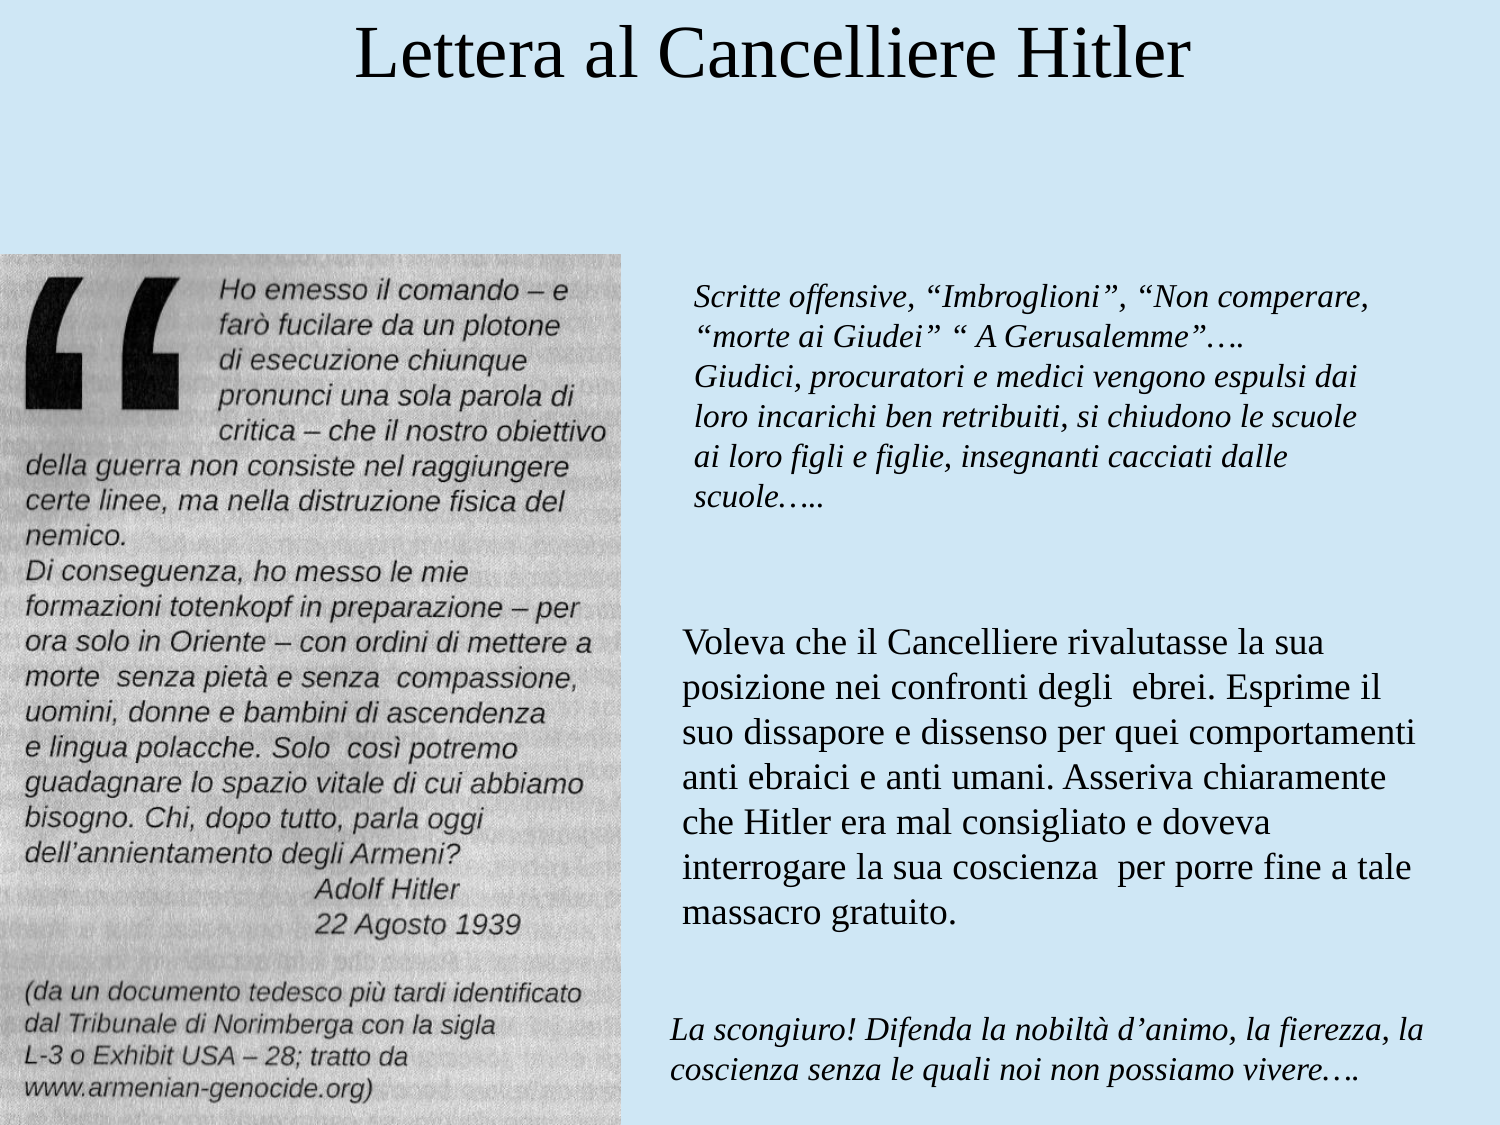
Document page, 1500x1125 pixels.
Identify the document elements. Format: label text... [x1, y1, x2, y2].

text_box Scritte offensive, “Imbroglioni”, “Non comperare, “morte ai Giudei” “ A Gerusalemme”…. Giudici, procuratori e medici vengono espulsi dai loro incarichi ben retribuiti, si chiudono le scuole ai loro figli e figlie, insegnanti cacciati dalle scuole….. [679, 267, 1400, 522]
text_box La scongiuro! Difenda la nobiltà d’animo, la fierezza, la coscienza senza le quali noi non possiamo vivere…. [655, 999, 1465, 1095]
picture [0, 254, 621, 1125]
text_box Voleva che il Cancelliere rivalutasse la sua posizione nei confronti degli ebrei. Esprime il suo dissapore e dissenso per quei comportamenti anti ebraici e anti umani. Asseriva chiaramente che Hitler era mal consigliato e doveva interrogare la sua coscienza per porre fine a tale massacro gratuito. [667, 609, 1436, 940]
text_box Lettera al Cancelliere Hitler [194, 0, 1353, 101]
